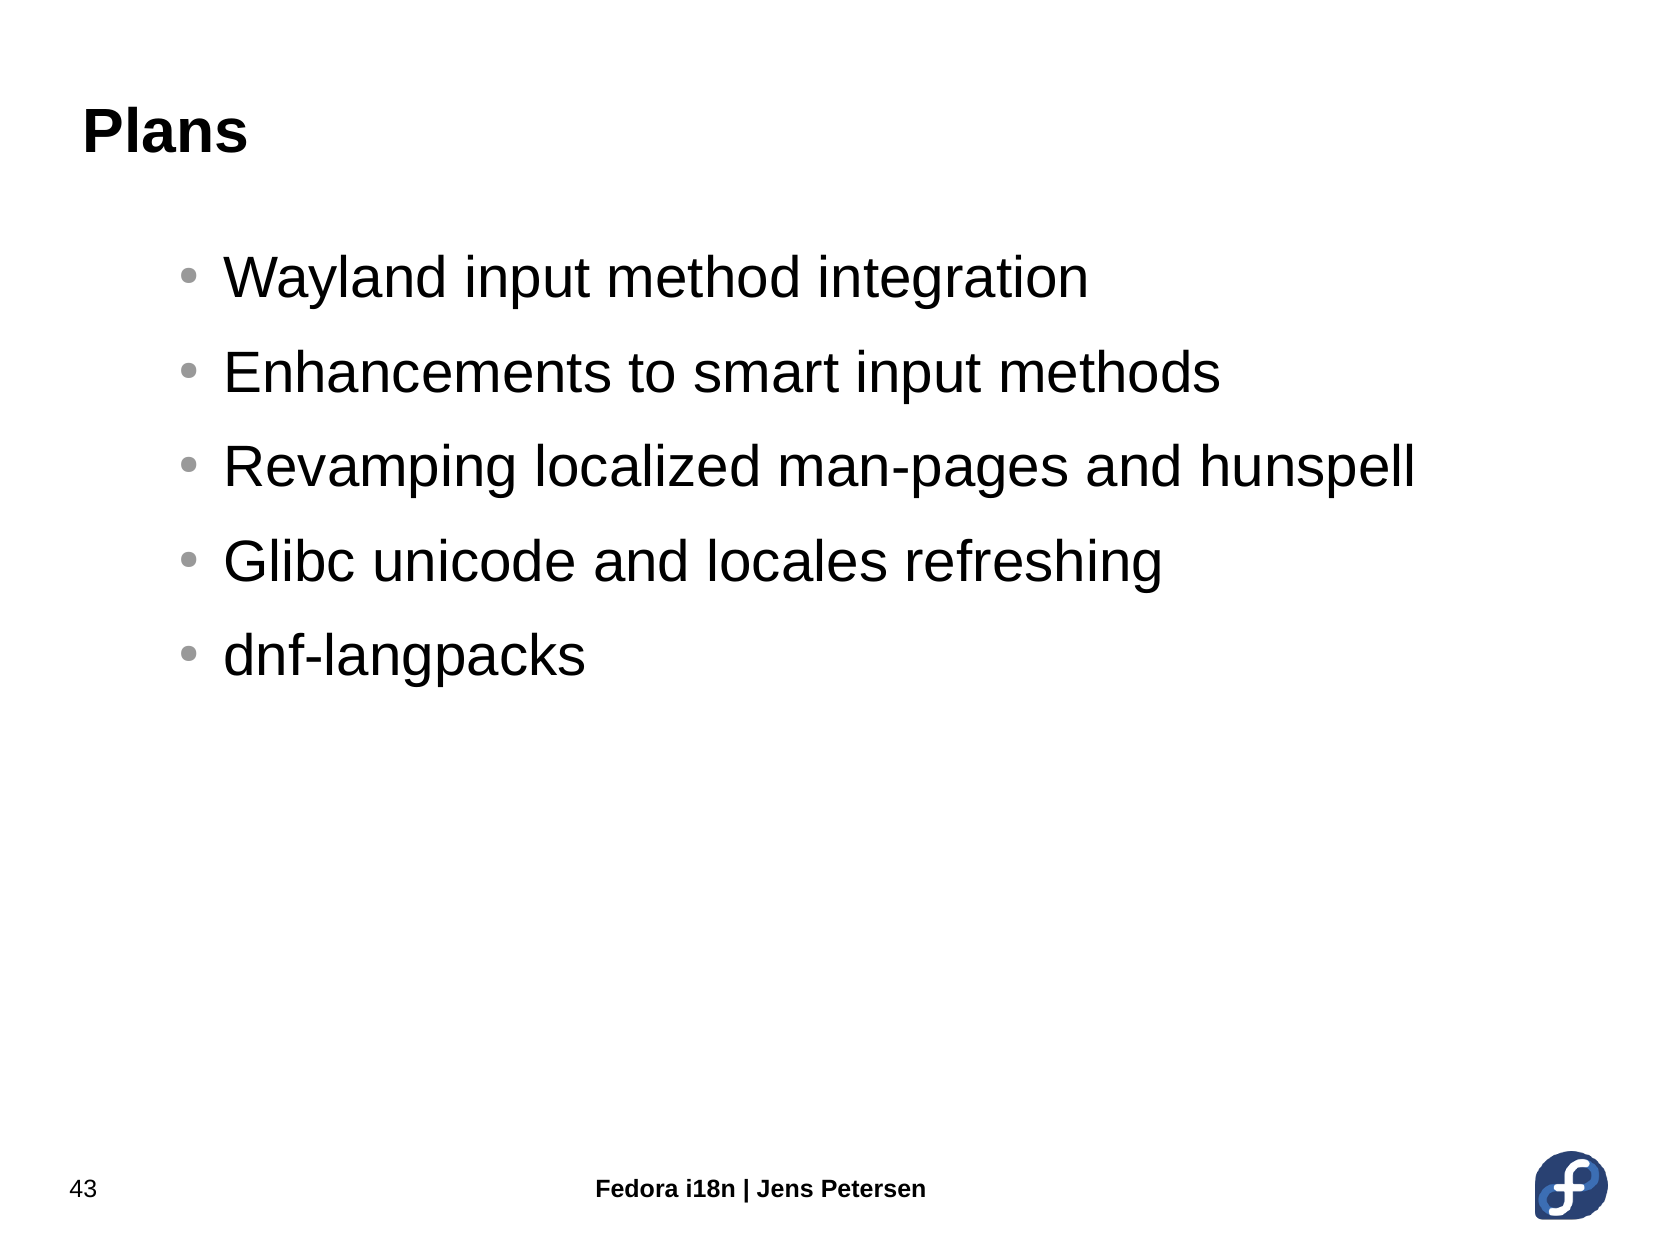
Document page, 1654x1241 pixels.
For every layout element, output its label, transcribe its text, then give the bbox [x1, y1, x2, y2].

title Plans [82, 37, 1571, 226]
picture [1529, 1146, 1613, 1224]
list Wayland input method integration Enhancements to smart input methods Revamping localized man-pages and hunspell Glibc unicode and locales refreshing dnf-langpacks [86, 244, 1576, 1039]
